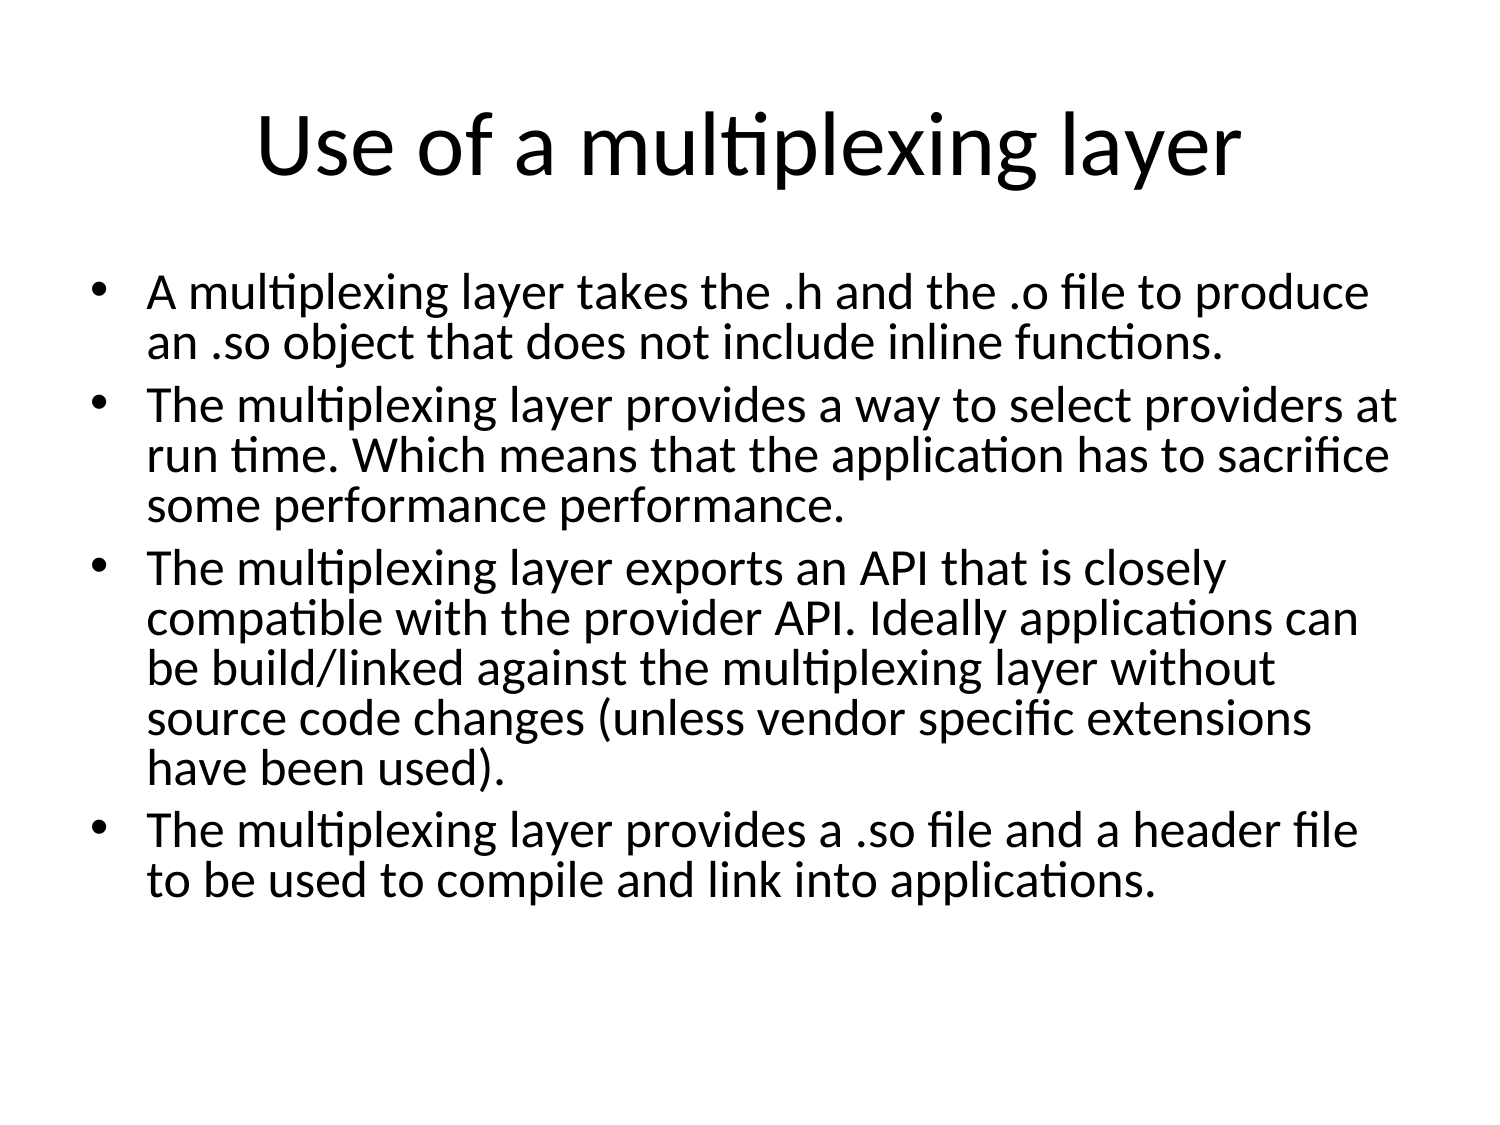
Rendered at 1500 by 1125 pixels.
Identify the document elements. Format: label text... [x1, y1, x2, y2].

list A multiplexing layer takes the .h and the .o file to produce an .so object that does not include inline functions. The multiplexing layer provides a way to select providers at run time. Which means that the application has to sacrifice some performance performance. The multiplexing layer exports an API that is closely compatible with the provider API. Ideally applications can be build/linked against the multiplexing layer without source code changes (unless vendor specific extensions have been used). The multiplexing layer provides a .so file and a header file to be used to compile and link into applications. [75, 262, 1426, 1005]
title Use of a multiplexing layer [75, 45, 1426, 233]
